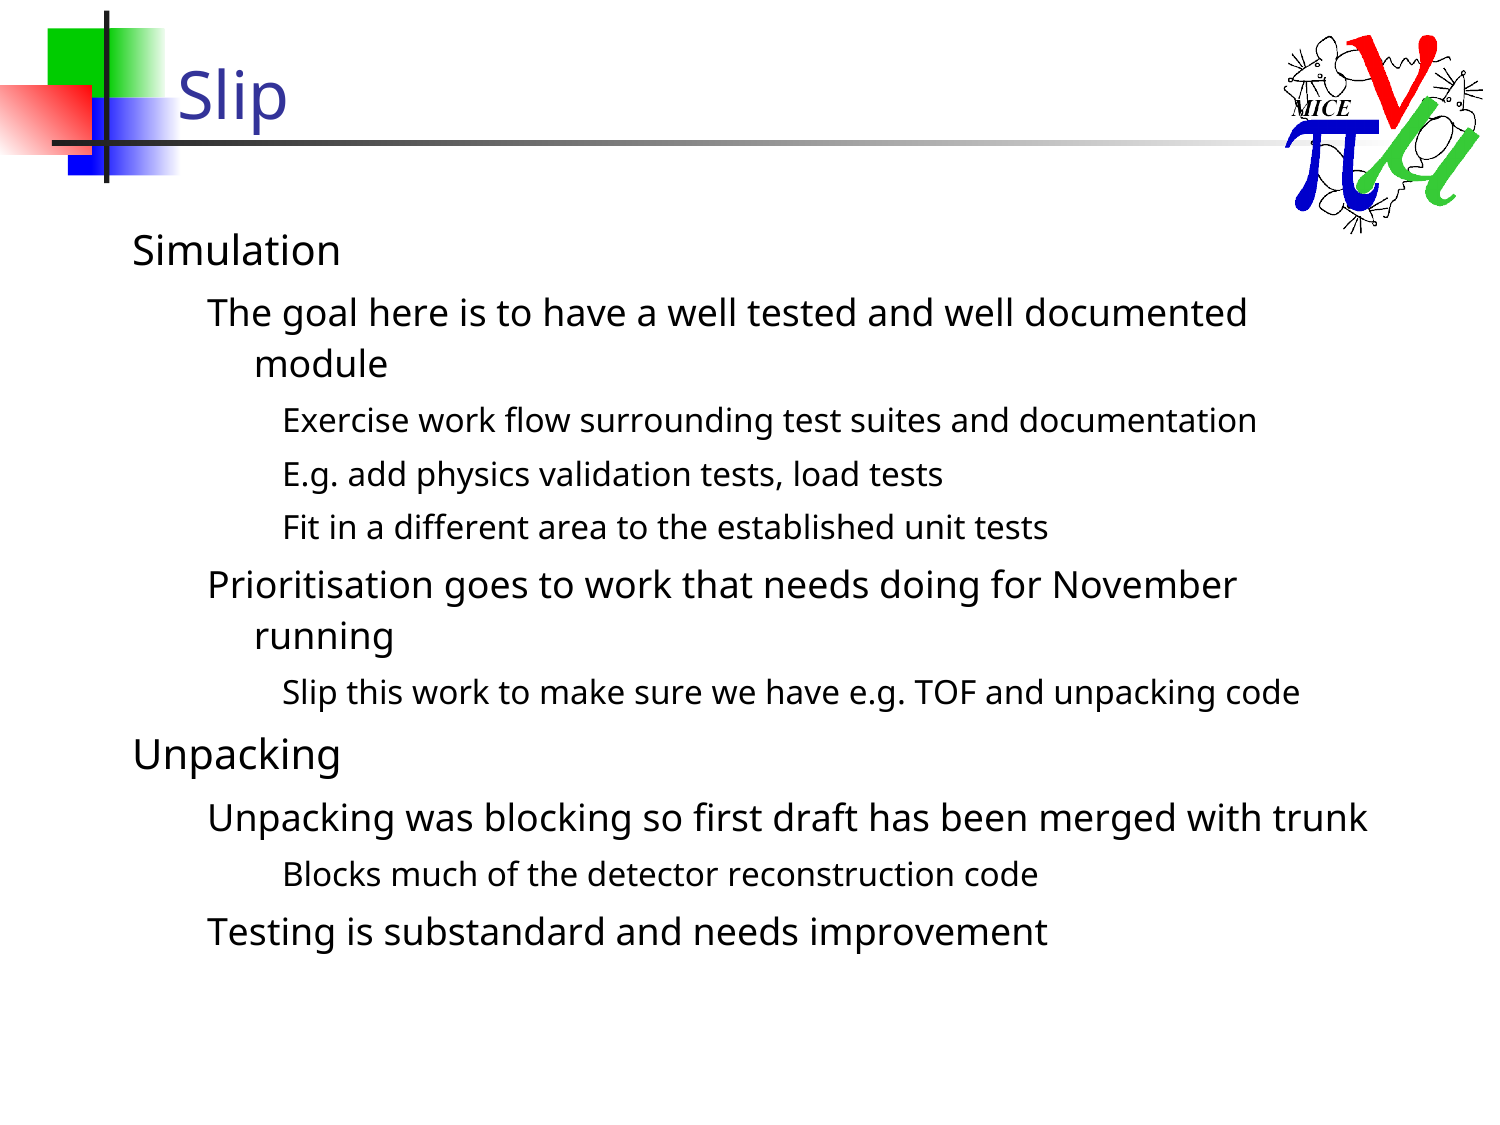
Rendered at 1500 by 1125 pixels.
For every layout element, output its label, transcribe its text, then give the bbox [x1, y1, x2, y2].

picture [1264, 5, 1500, 251]
title Slip [162, 0, 1441, 188]
list Simulation The goal here is to have a well tested and well documented module Exercise work flow surrounding test suites and documentation E.g. add physics validation tests, load tests Fit in a different area to the established unit tests Prioritisation goes to work that needs doing for November running Slip this work to make sure we have e.g. TOF and unpacking code Unpacking Unpacking was blocking so first draft has been merged with trunk Blocks much of the detector reconstruction code Testing is substandard and needs improvement [117, 212, 1393, 814]
